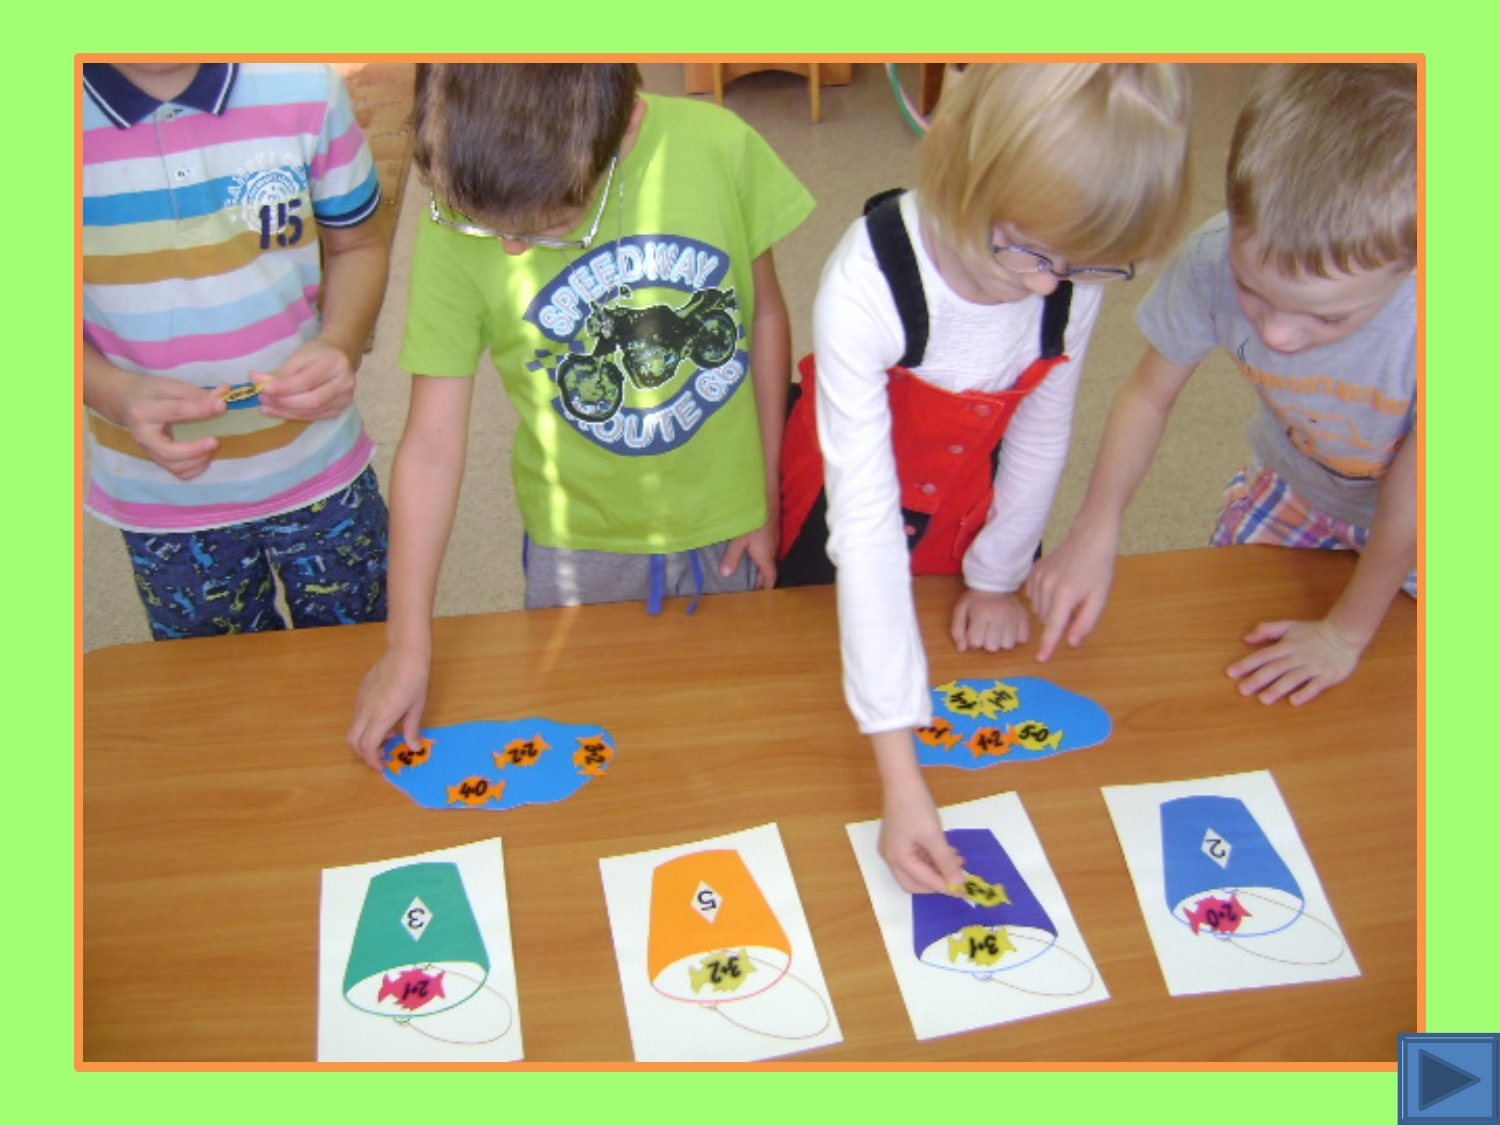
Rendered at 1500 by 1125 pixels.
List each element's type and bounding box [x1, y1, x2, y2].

picture [83, 62, 1417, 1063]
text_box [1401, 1034, 1500, 1125]
